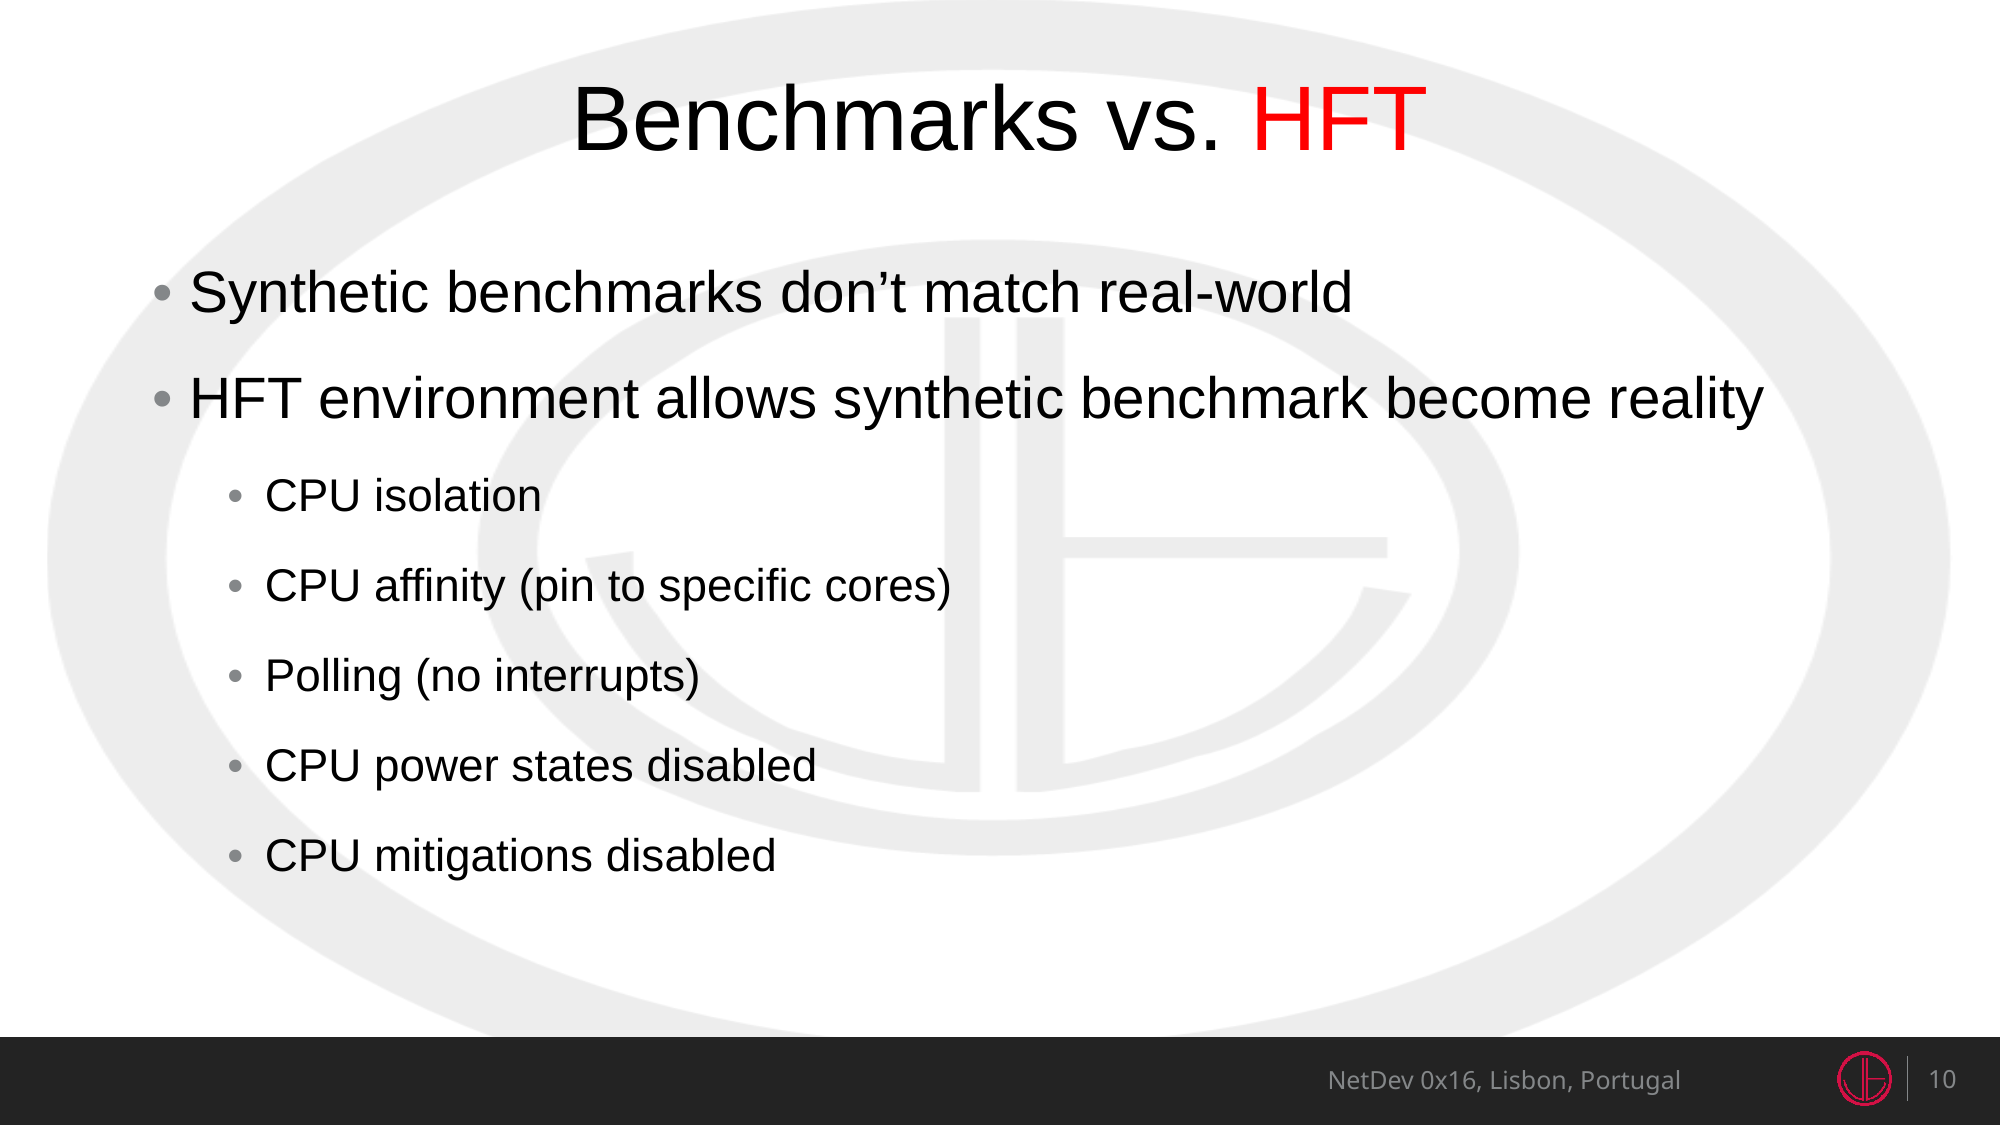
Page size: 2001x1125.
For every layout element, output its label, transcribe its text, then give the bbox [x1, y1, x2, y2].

list Synthetic benchmarks don’t match real-world HFT environment allows synthetic benchmark become reality CPU isolation CPU affinity (pin to specific cores) Polling (no interrupts) CPU power states disabled CPU mitigations disabled [137, 233, 1863, 1014]
title Benchmarks vs. HFT [137, 25, 1863, 220]
picture [1837, 1051, 1892, 1106]
text_box <number> [1913, 1050, 2000, 1111]
text_box NetDev 0x16, Lisbon, Portugal [1312, 1050, 1763, 1110]
